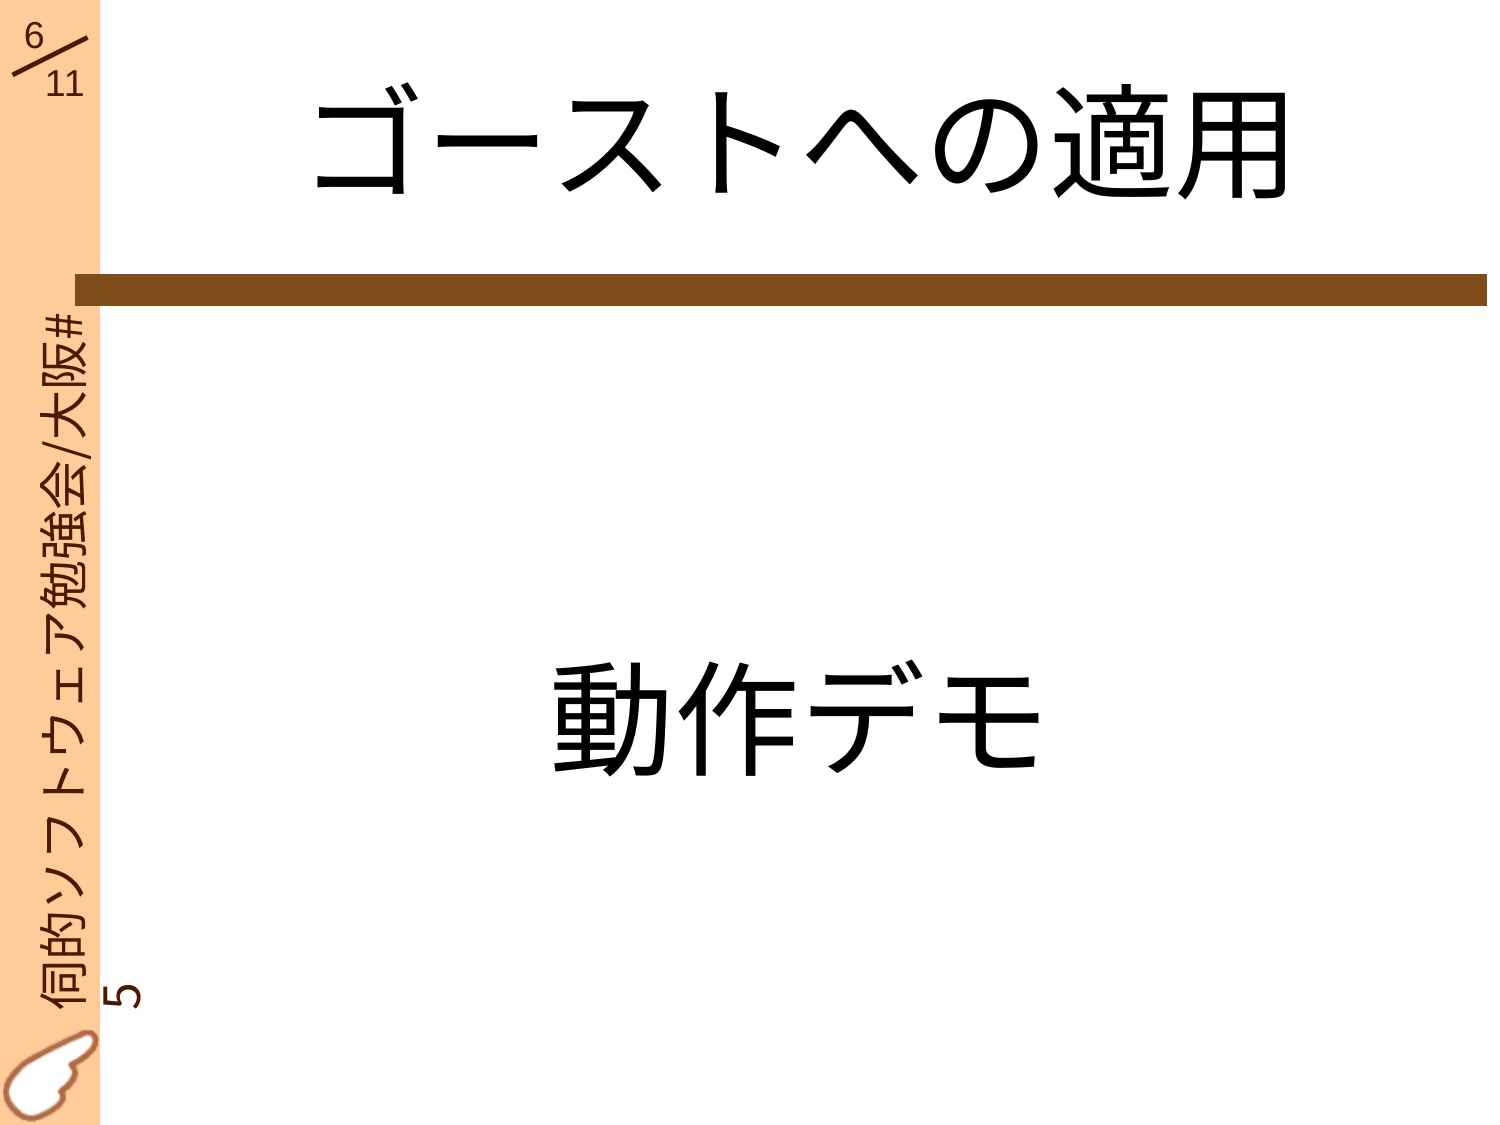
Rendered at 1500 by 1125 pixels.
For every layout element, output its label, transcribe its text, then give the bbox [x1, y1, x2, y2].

title ゴーストへの適用 [125, 17, 1476, 254]
picture [3, 1029, 100, 1122]
subtitle 動作デモ [125, 342, 1476, 1083]
